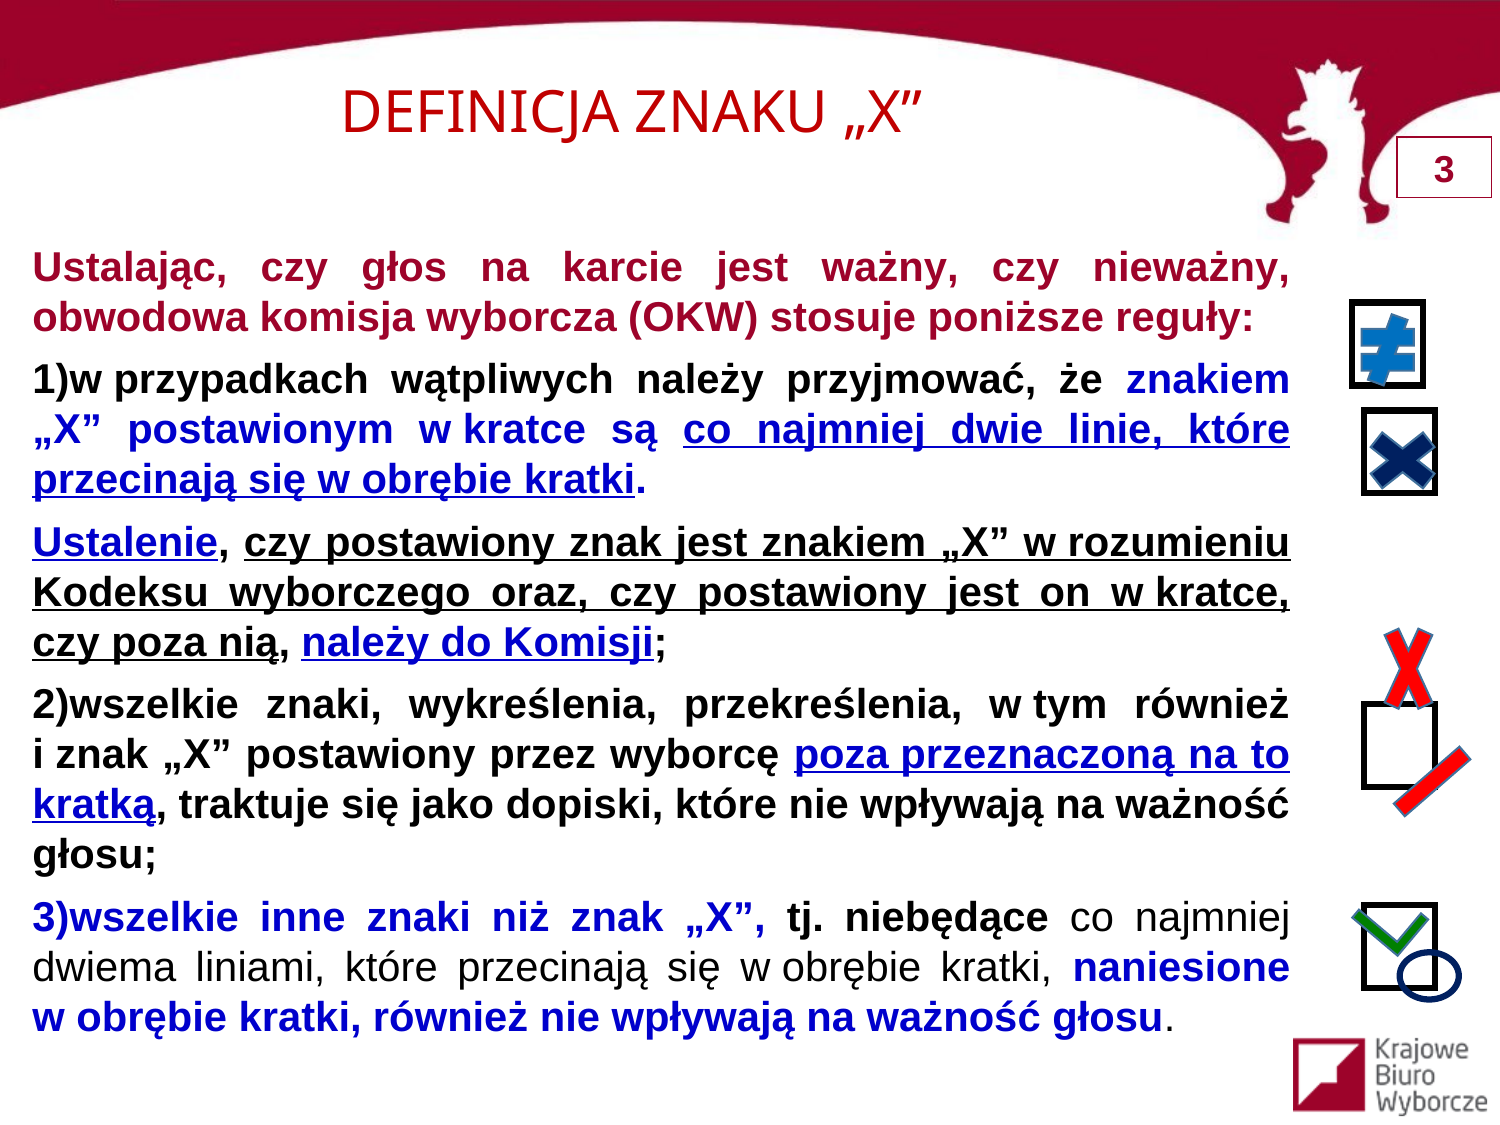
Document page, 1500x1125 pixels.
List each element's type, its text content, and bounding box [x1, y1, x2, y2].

picture [0, 0, 1500, 262]
text_box [1361, 314, 1414, 386]
text_box [1370, 432, 1435, 489]
text_box DEFINICJA ZNAKU „X” [53, 66, 1211, 152]
text_box [1352, 909, 1429, 956]
text_box Ustalając, czy głos na karcie jest ważny, czy nieważny, obwodowa komisja wyborcza (OKW) stosuje poniższe reguły: w przypadkach wątpliwych należy przyjmować, że znakiem „X” postawionym w kratce są co najmniej dwie linie, które przecinają się w obrębie kratki. Ustalenie, czy postawiony znak jest znakiem „X” w rozumieniu Kodeksu wyborczego oraz, czy postawiony jest on w kratce, czy poza nią, należy do Komisji; wszelkie znaki, wykreślenia, przekreślenia, w tym również i znak „X” postawiony przez wyborcę poza przeznaczoną na to kratką, traktuje się jako dopiski, które nie wpływają na ważność głosu; wszelkie inne znaki niż znak „X”, tj. niebędące co najmniej dwiema liniami, które przecinają się w obrębie kratki, naniesione w obrębie kratki, również nie wpływają na ważność głosu. [17, 231, 1306, 1048]
text_box [1393, 746, 1471, 817]
picture [1293, 1035, 1489, 1118]
text_box [1384, 628, 1433, 709]
